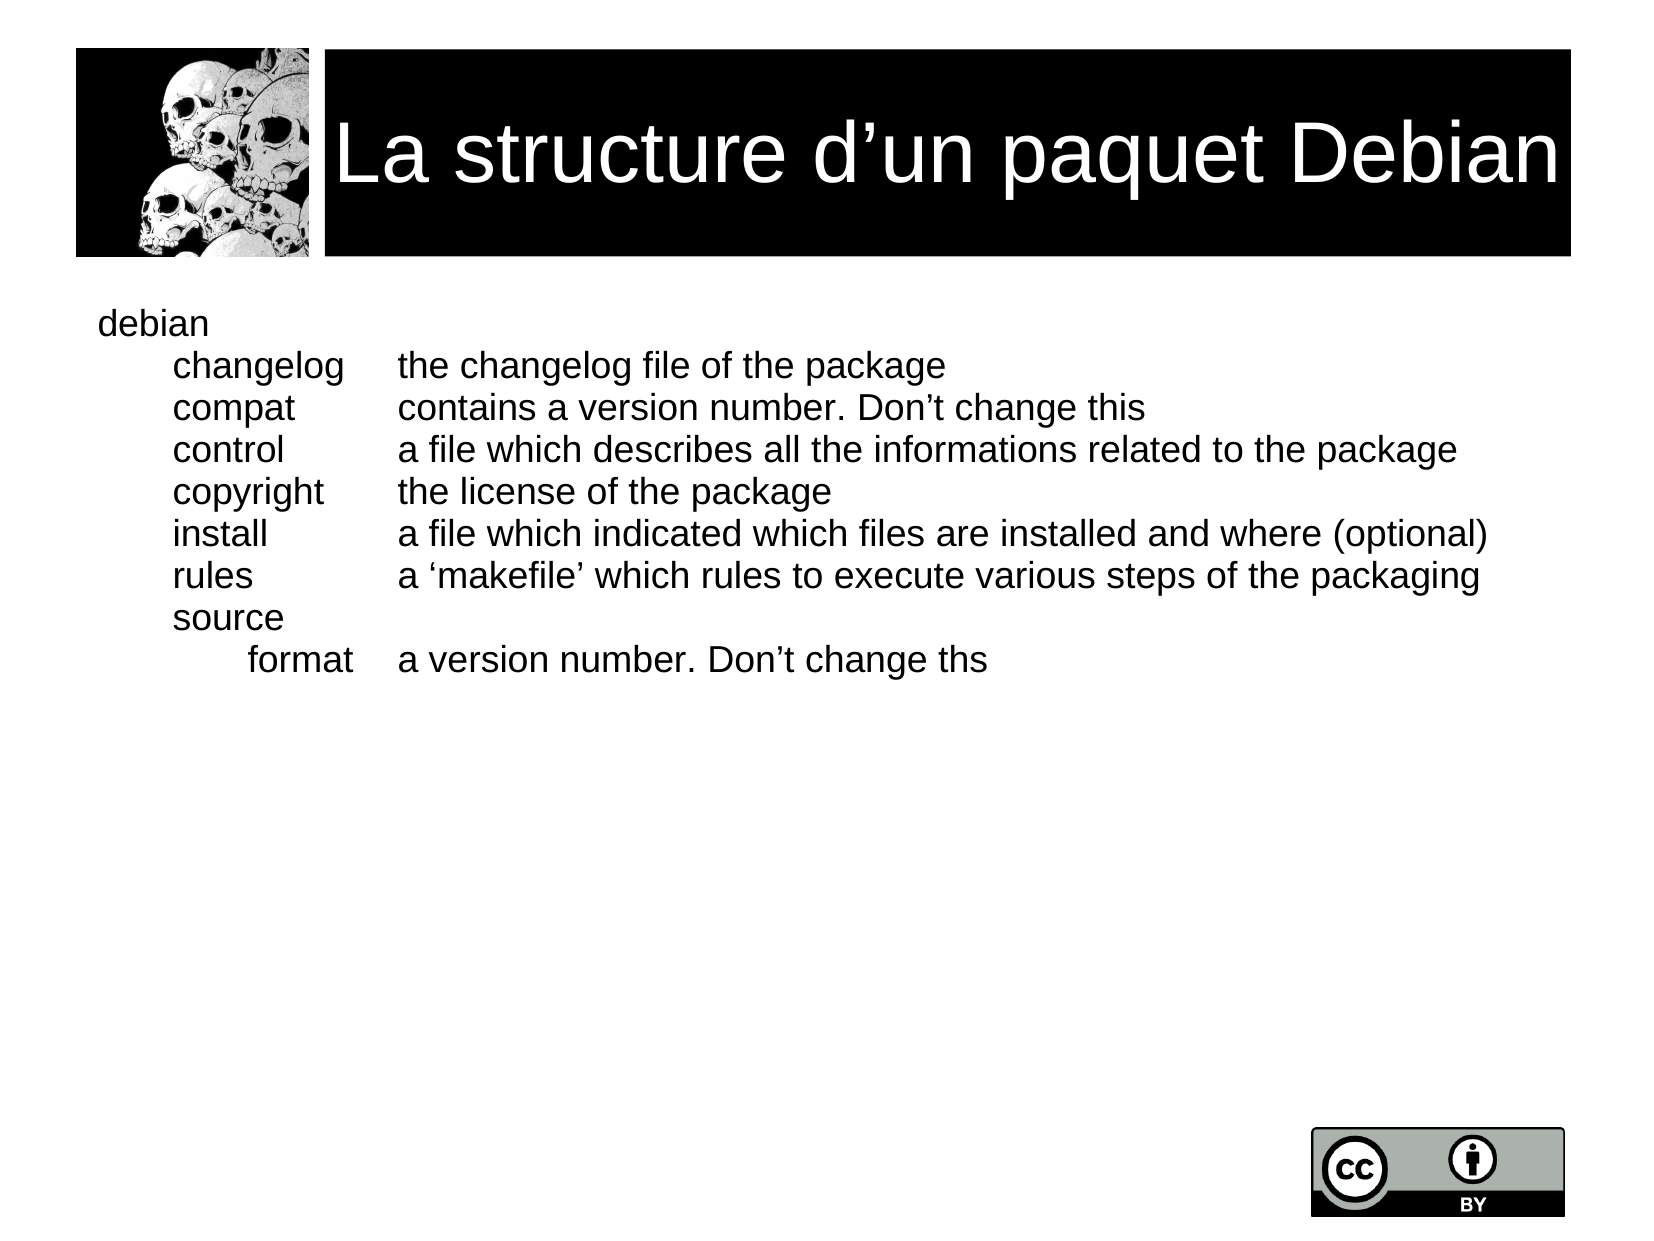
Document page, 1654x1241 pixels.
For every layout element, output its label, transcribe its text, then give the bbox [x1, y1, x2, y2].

picture [76, 48, 309, 257]
title La structure d’un paquet Debian [324, 49, 1571, 257]
picture [1311, 1127, 1565, 1217]
text_box debian changelog the changelog file of the package compat contains a version number. Don’t change this control a file which describes all the informations related to the package copyright the license of the package install a file which indicated which files are installed and where (optional) rules a ‘makefile’ which rules to execute various steps of the packaging source format a version number. Don’t change ths [82, 295, 1571, 730]
